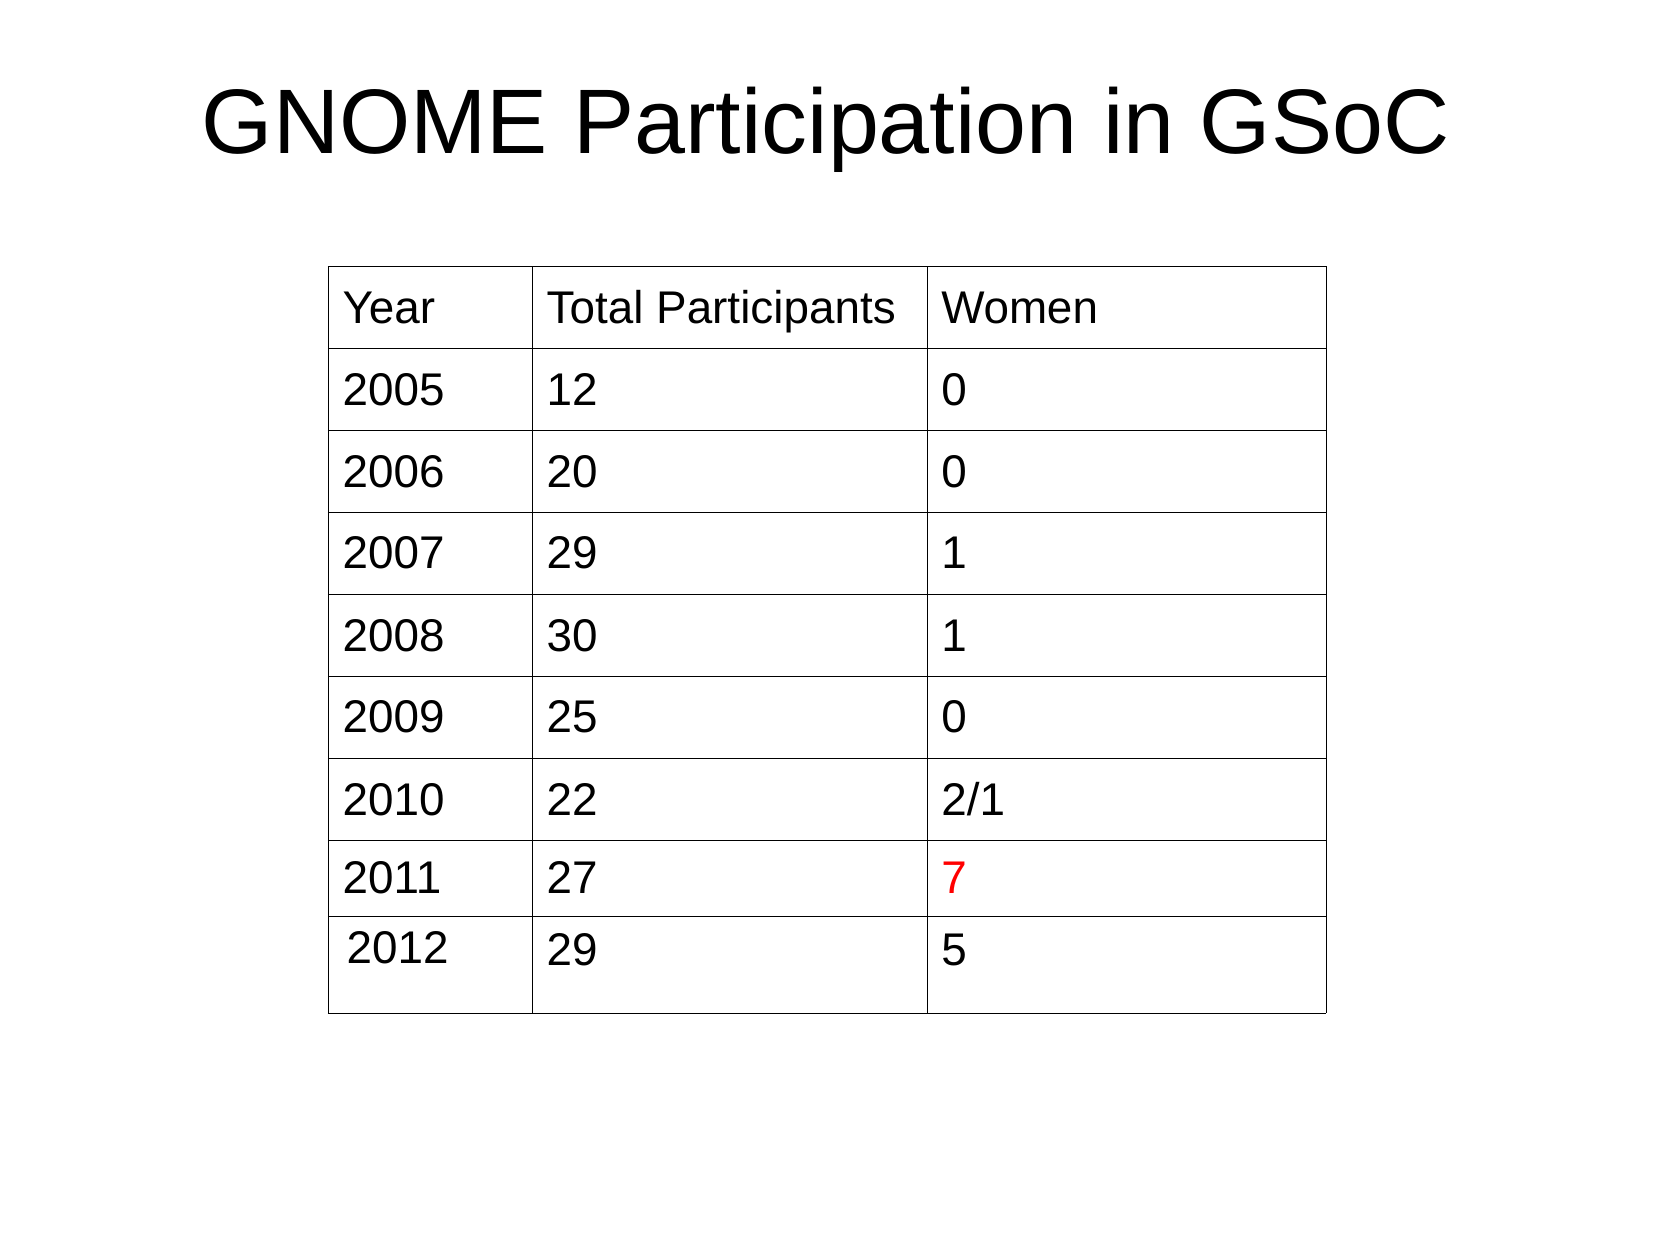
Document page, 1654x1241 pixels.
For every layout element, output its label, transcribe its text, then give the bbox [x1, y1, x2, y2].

table_cell 2005 [329, 349, 532, 430]
table_cell 20 [533, 431, 927, 512]
table_cell 2011 [329, 841, 532, 916]
table_cell 5 [928, 917, 1326, 1013]
table_cell 0 [928, 677, 1326, 758]
table_header Year [329, 267, 532, 348]
table_cell 29 [533, 513, 927, 594]
table_cell 29 [533, 917, 927, 1013]
table_cell 2/1 [928, 759, 1326, 840]
table_cell 2010 [329, 759, 532, 840]
table_cell 2006 [329, 431, 532, 512]
table_cell 27 [533, 841, 927, 916]
table_cell 1 [928, 595, 1326, 676]
table_cell 1 [928, 513, 1326, 594]
table_cell 0 [928, 431, 1326, 512]
table_cell 7 [928, 841, 1326, 916]
table_header Women [928, 267, 1326, 348]
table_cell 25 [533, 677, 927, 758]
title GNOME Participation in GSoC [82, 18, 1571, 226]
table_cell 12 [533, 349, 927, 430]
table_cell 0 [928, 349, 1326, 430]
table_header Total Participants [533, 267, 927, 348]
table_cell 22 [533, 759, 927, 840]
table_cell 30 [533, 595, 927, 676]
table_cell 2012 [329, 917, 532, 1013]
table_cell 2009 [329, 677, 532, 758]
table_cell 2008 [329, 595, 532, 676]
table_cell 2007 [329, 513, 532, 594]
